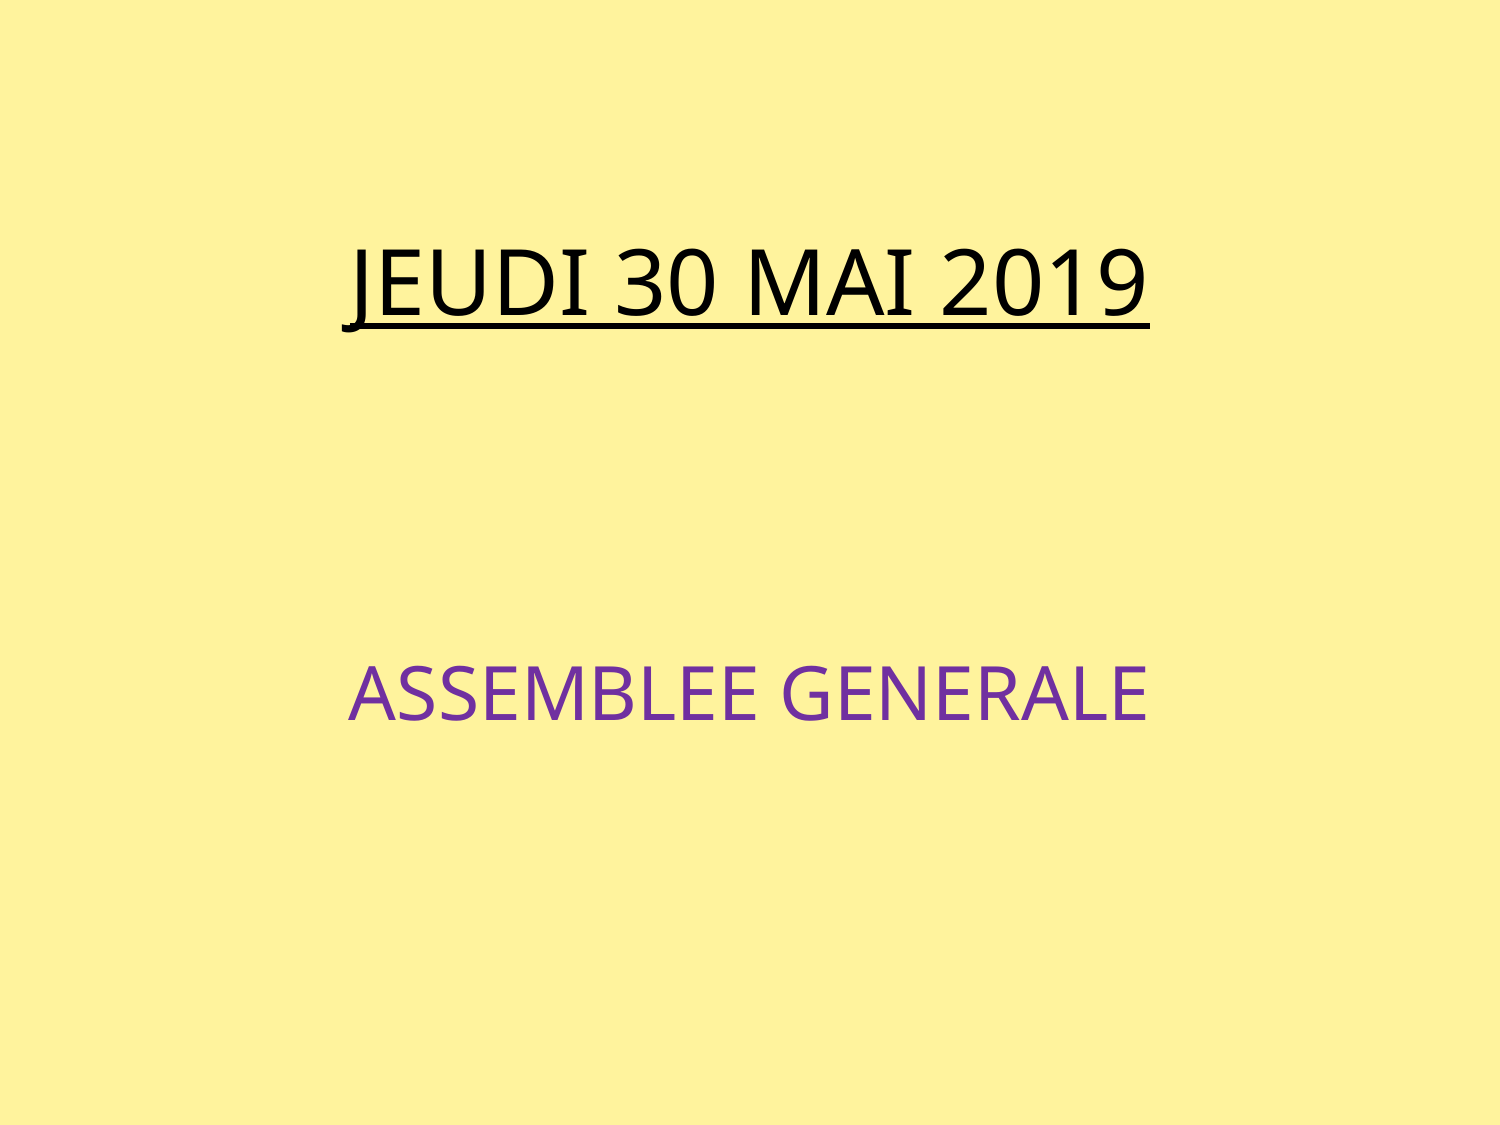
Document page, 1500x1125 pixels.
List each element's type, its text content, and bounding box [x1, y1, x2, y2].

subtitle ASSEMBLEE GENERALE [225, 637, 1276, 925]
title JEUDI 30 MAI 2019 [112, 101, 1388, 457]
